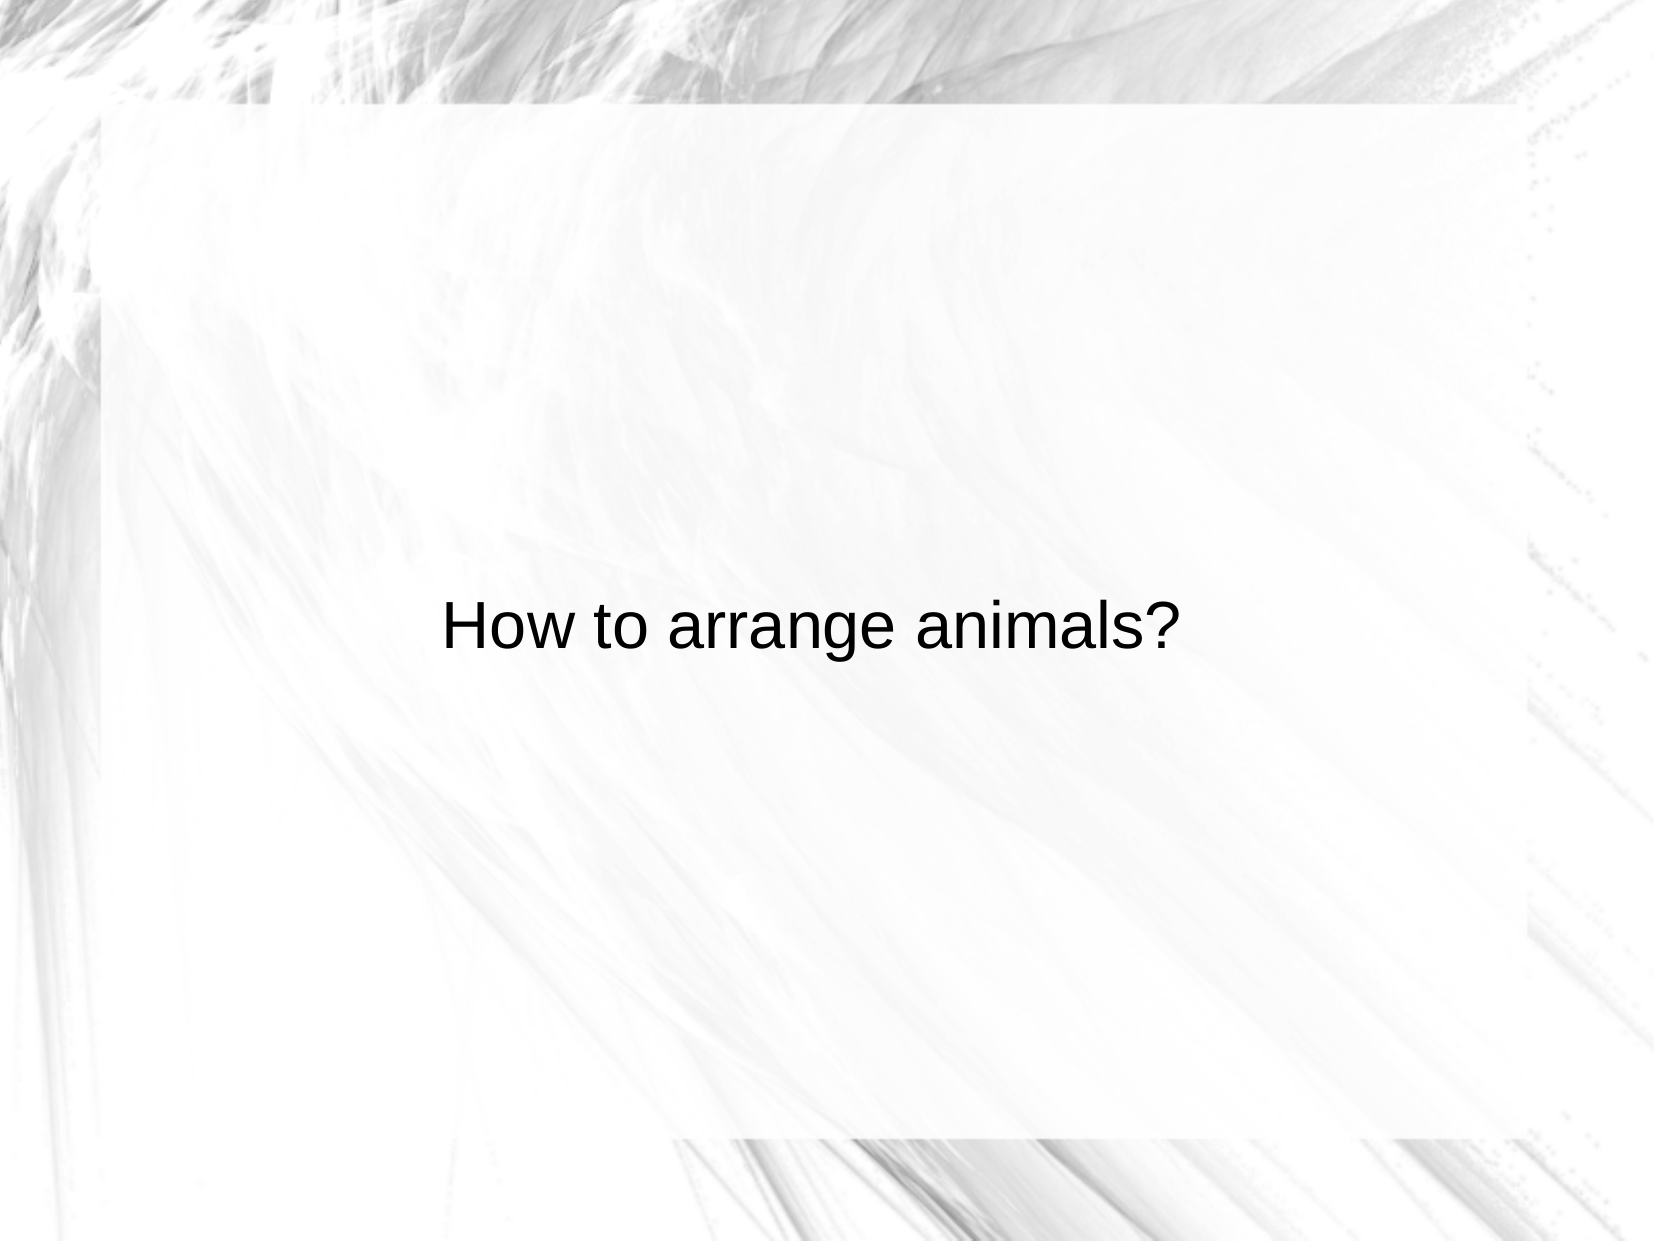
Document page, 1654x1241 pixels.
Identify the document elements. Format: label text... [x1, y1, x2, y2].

subtitle How to arrange animals? [118, 119, 1506, 1131]
picture [0, 0, 1654, 1241]
